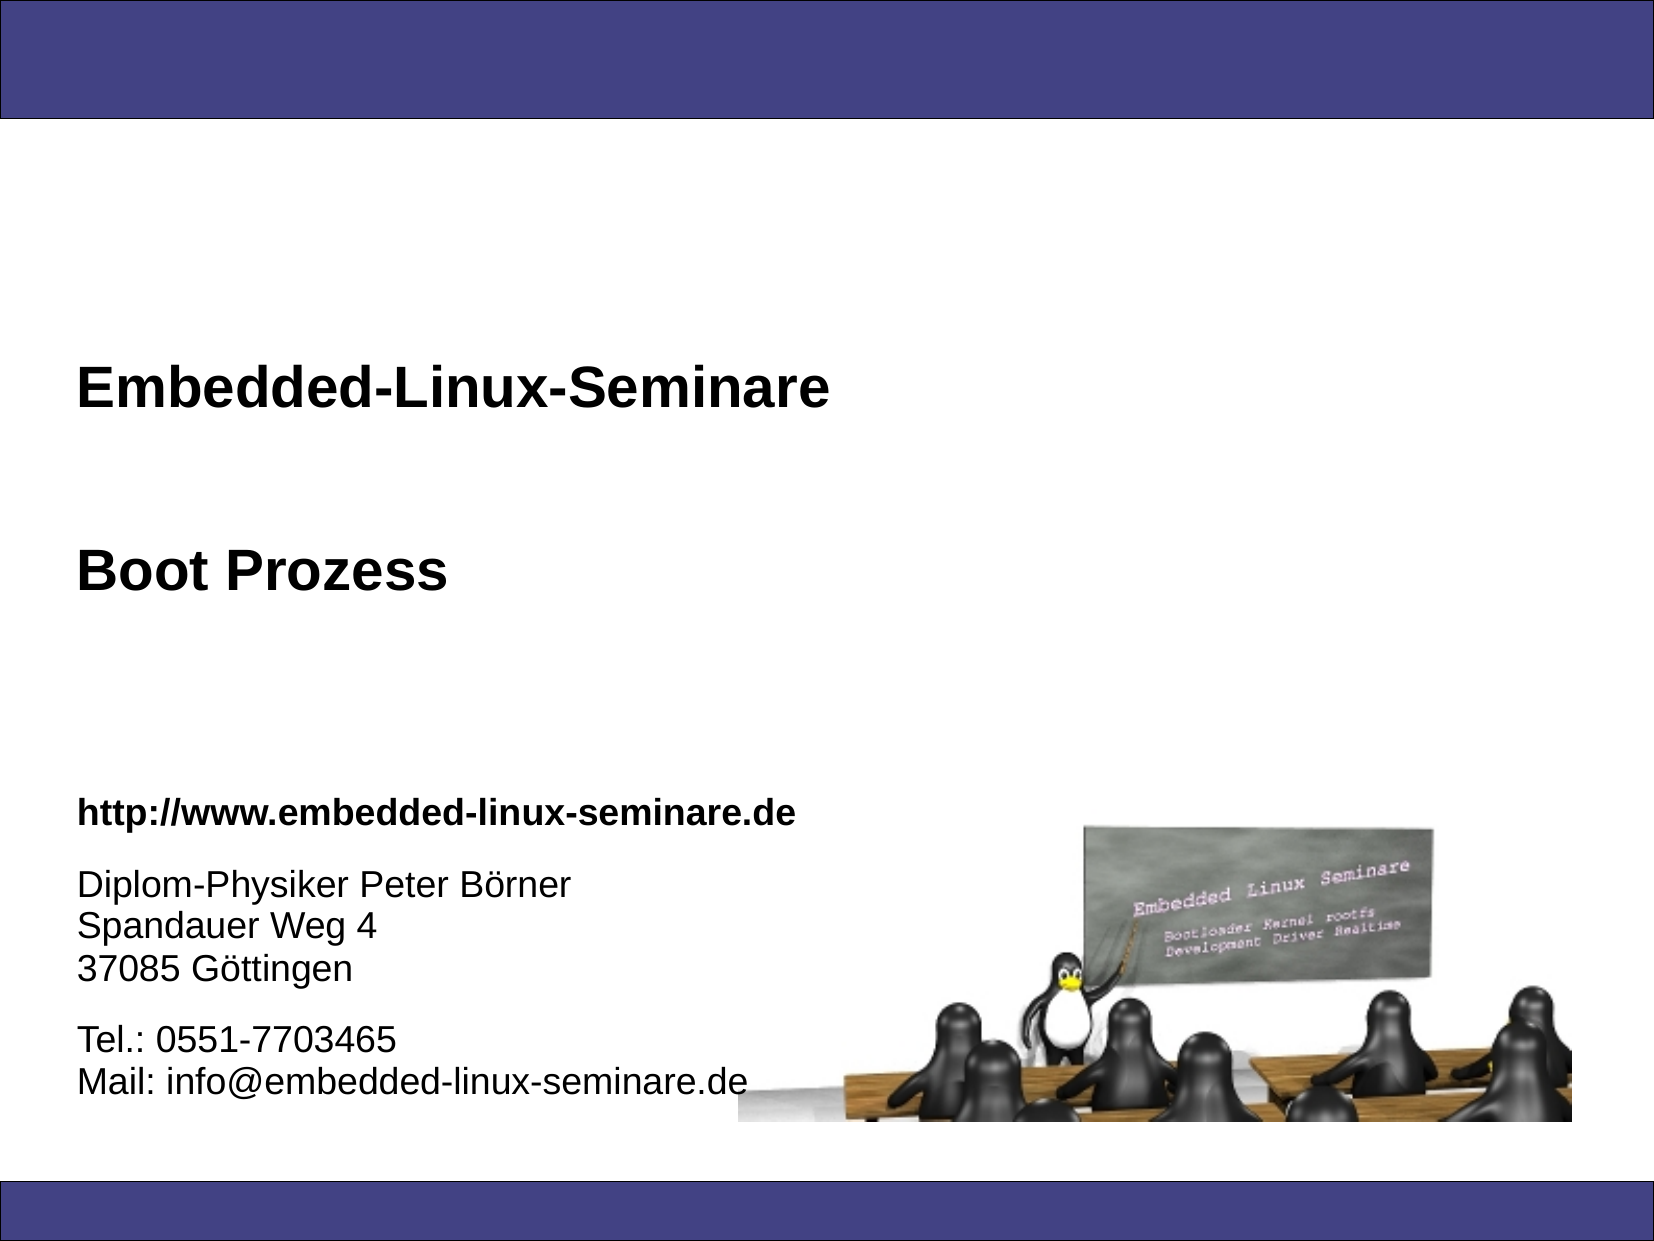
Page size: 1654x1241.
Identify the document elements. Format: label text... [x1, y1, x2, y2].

subtitle Embedded-Linux-Seminare Boot Prozess http://www.embedded-linux-seminare.de Diplom-Physiker Peter Börner Spandauer Weg 4 37085 Göttingen Tel.: 0551-7703465 Mail: info@embedded-linux-seminare.de [76, 354, 916, 1130]
picture [916, 809, 1572, 1123]
